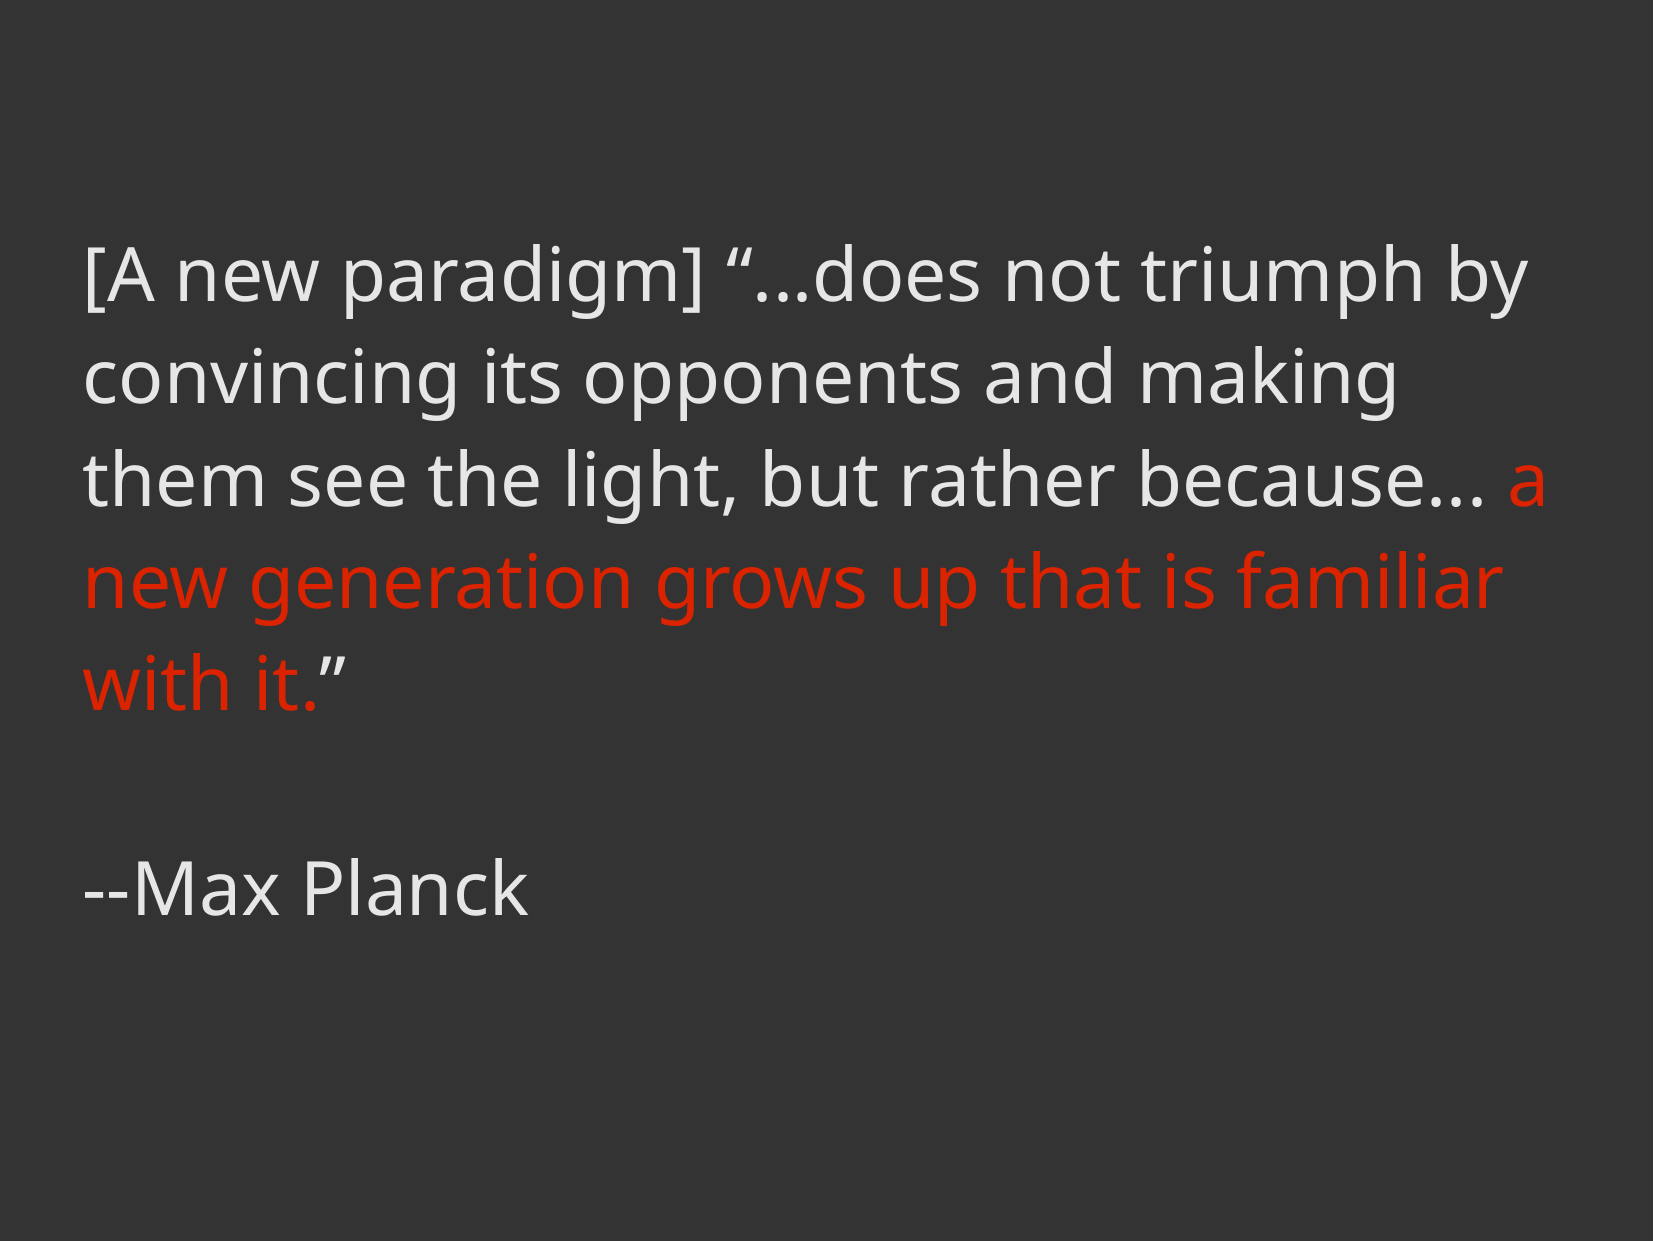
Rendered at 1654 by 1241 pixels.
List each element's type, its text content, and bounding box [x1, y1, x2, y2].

subtitle [A new paradigm] “...does not triumph by convincing its opponents and making them see the light, but rather because... a new generation grows up that is familiar with it.” --Max Planck [82, 56, 1571, 1102]
